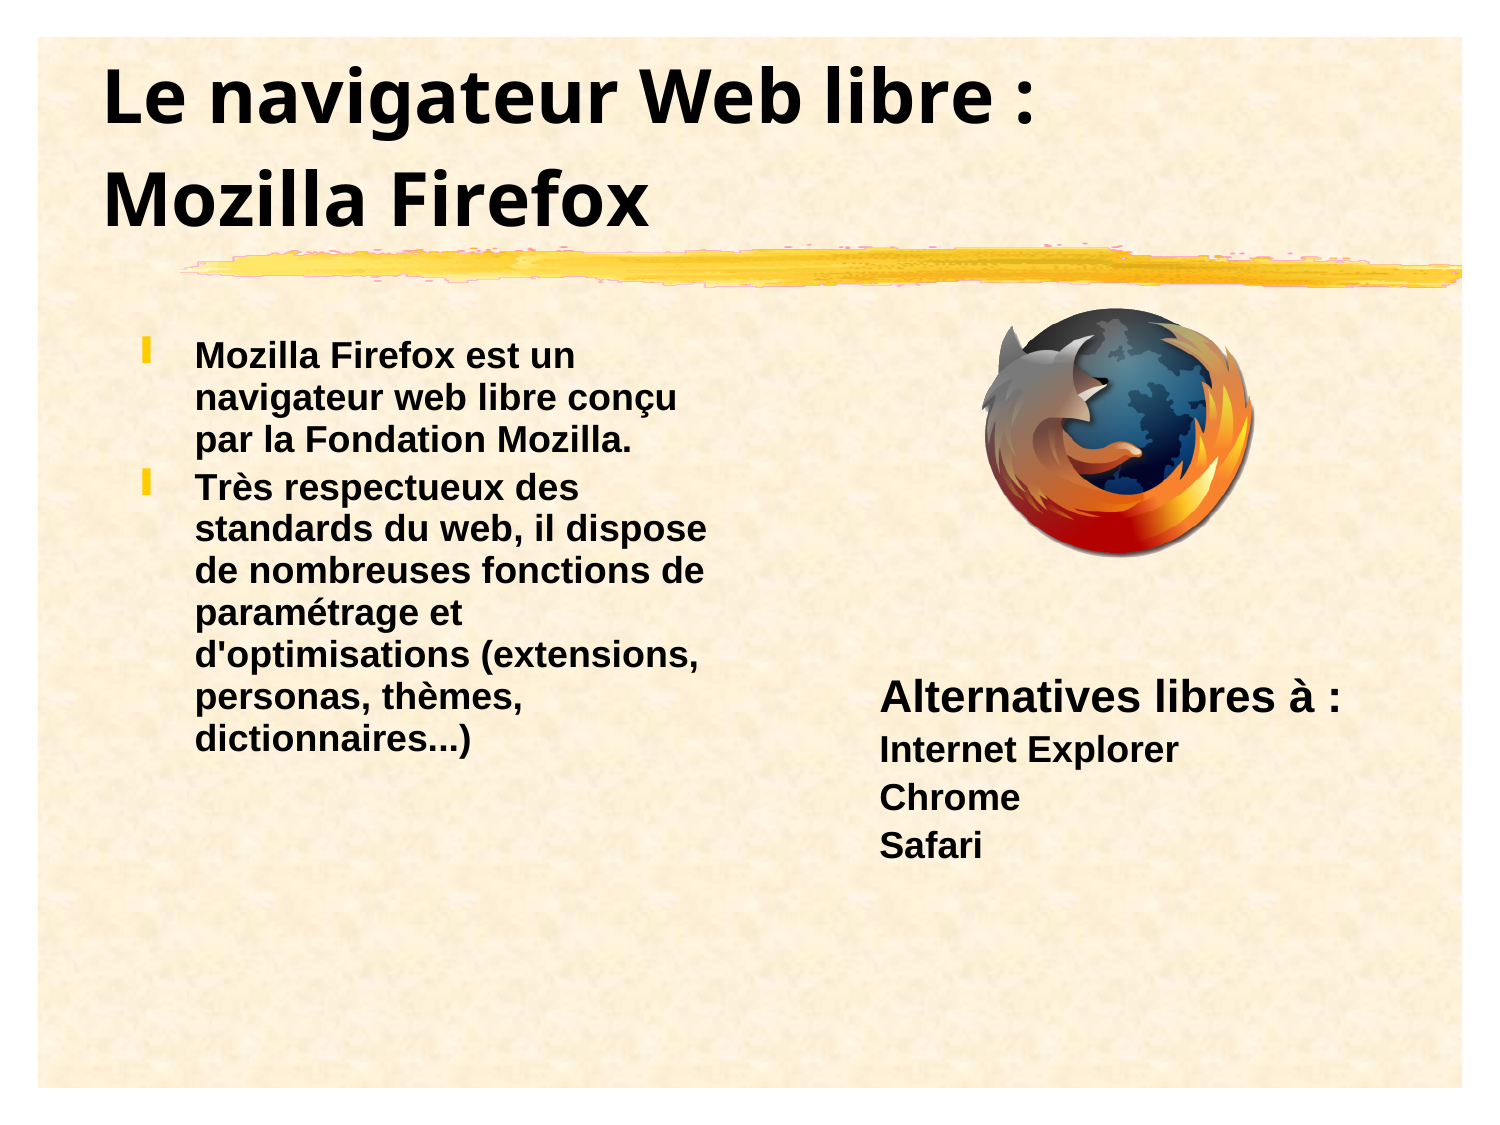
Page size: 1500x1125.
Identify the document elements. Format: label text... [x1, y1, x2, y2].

picture [37, 37, 1463, 1088]
title Le navigateur Web libre : Mozilla Firefox [101, 39, 1312, 253]
list Mozilla Firefox est un navigateur web libre conçu par la Fondation Mozilla. Très respectueux des standards du web, il dispose de nombreuses fonctions de paramétrage et d'optimisations (extensions, personas, thèmes, dictionnaires...) [109, 326, 731, 965]
list Alternatives libres à : Internet Explorer Chrome Safari [793, 663, 1428, 937]
